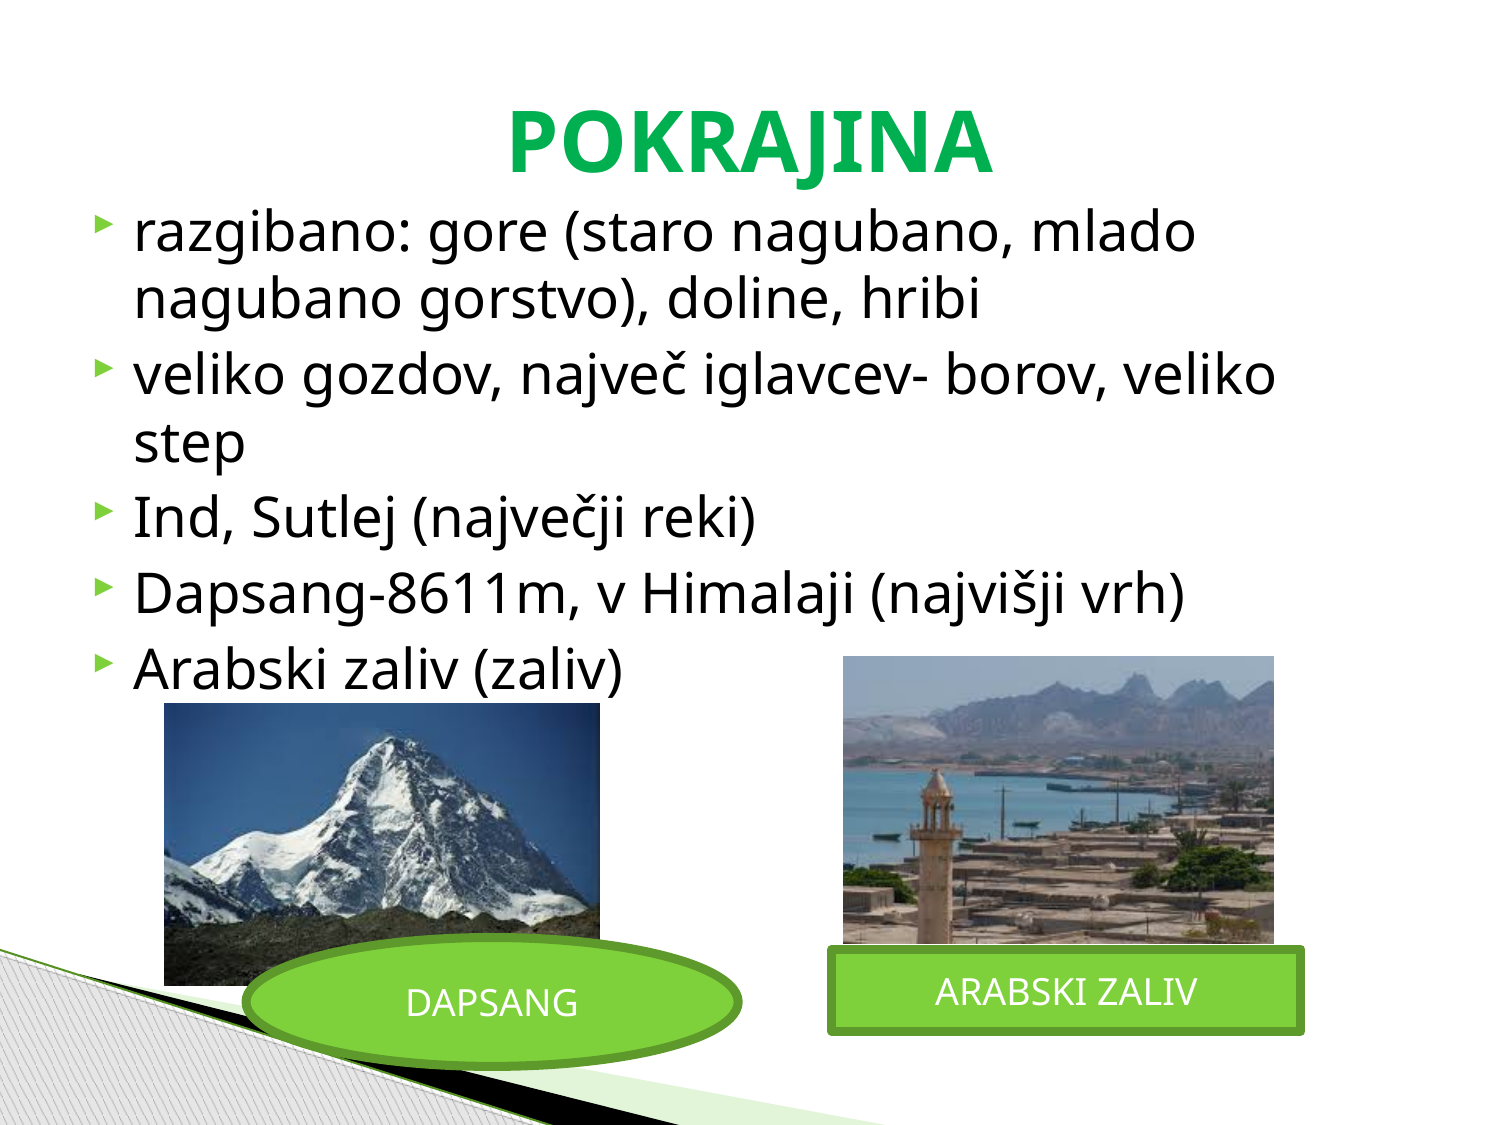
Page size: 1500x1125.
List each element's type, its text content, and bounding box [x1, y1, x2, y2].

picture [164, 703, 600, 986]
text_box ARABSKI ZALIV [831, 949, 1301, 1032]
title POKRAJINA [75, 45, 1425, 233]
text_box DAPSANG [246, 937, 739, 1067]
picture [843, 656, 1274, 944]
list razgibano: gore (staro nagubano, mlado nagubano gorstvo), doline, hribi veliko gozdov, največ iglavcev- borov, veliko step Ind, Sutlej (največji reki) Dapsang-8611m, v Himalaji (najvišji vrh) Arabski zaliv (zaliv) [58, 187, 1409, 930]
